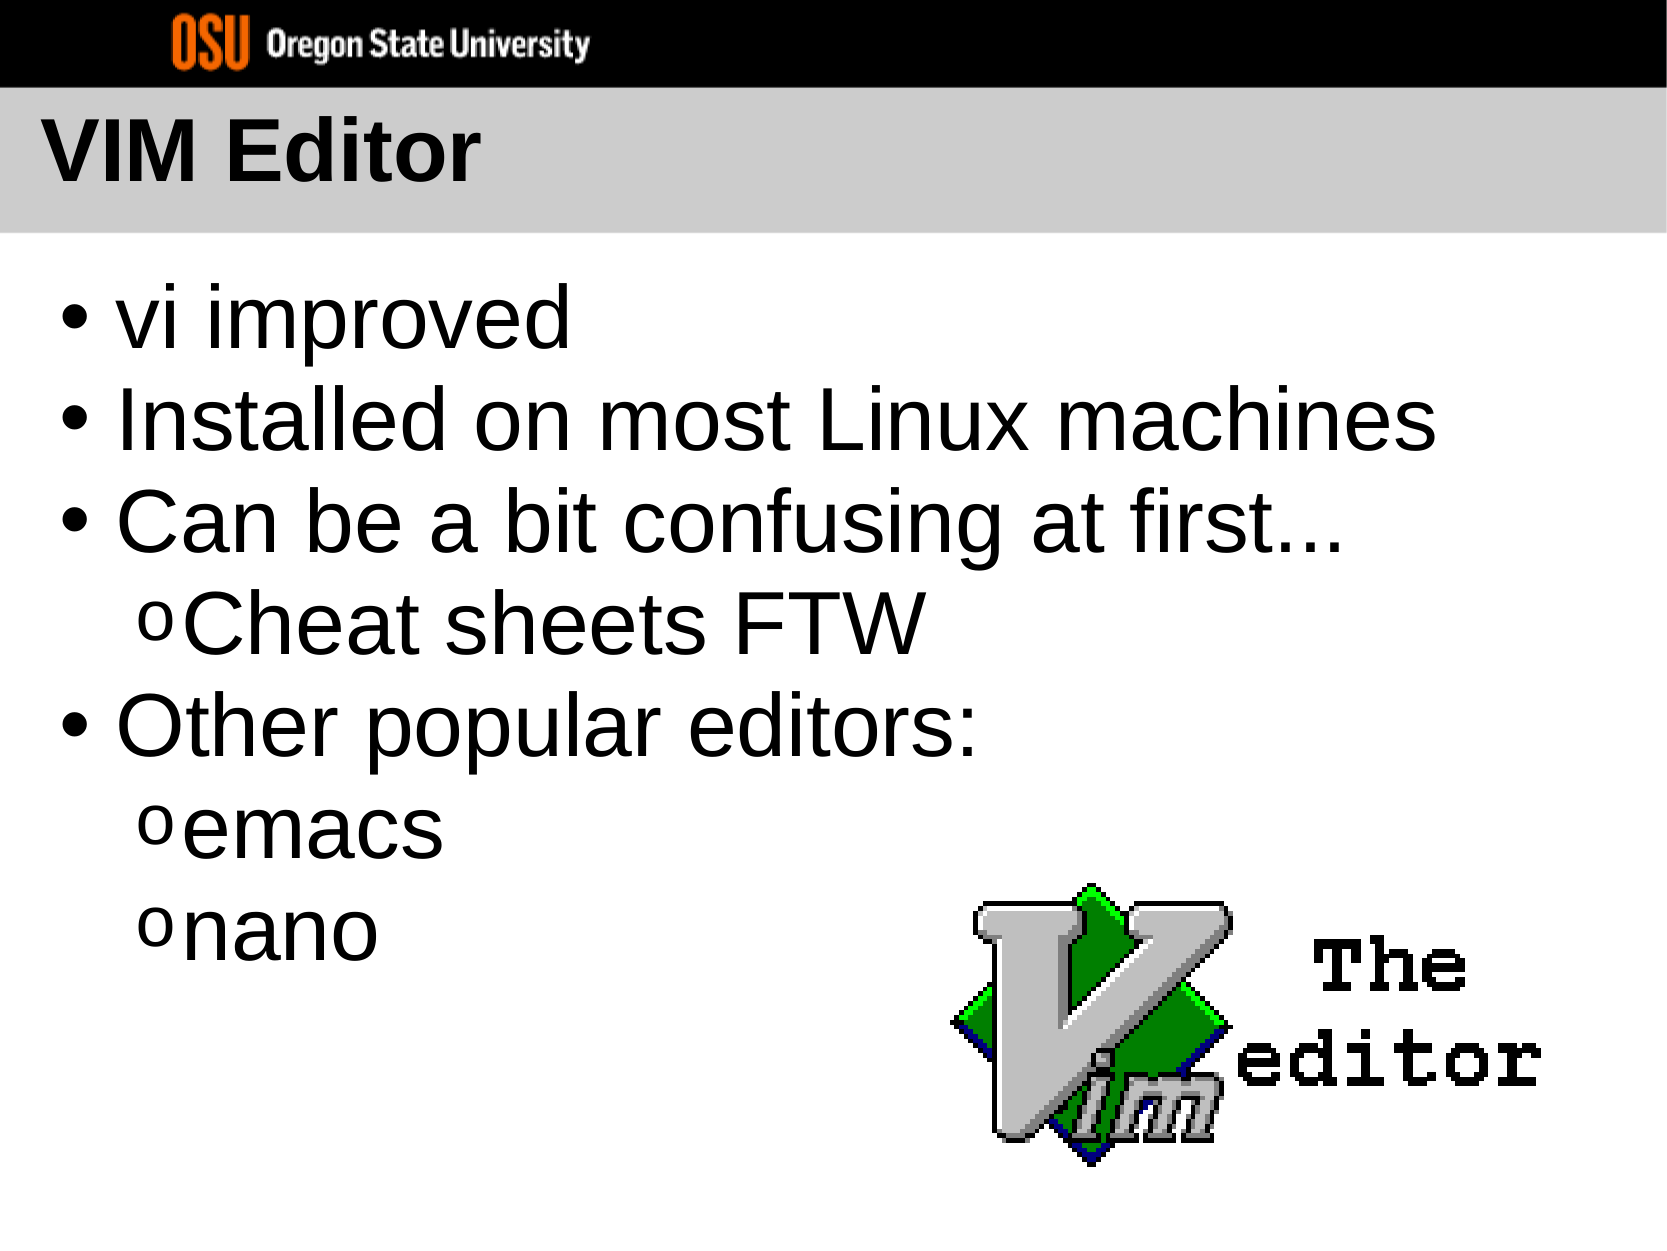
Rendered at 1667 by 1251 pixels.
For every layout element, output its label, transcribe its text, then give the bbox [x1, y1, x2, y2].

title VIM Editor [40, 99, 1625, 249]
picture [0, 0, 1667, 1251]
list vi improved Installed on most Linux machines Can be a bit confusing at first... Cheat sheets FTW Other popular editors: emacs nano [40, 266, 1503, 995]
